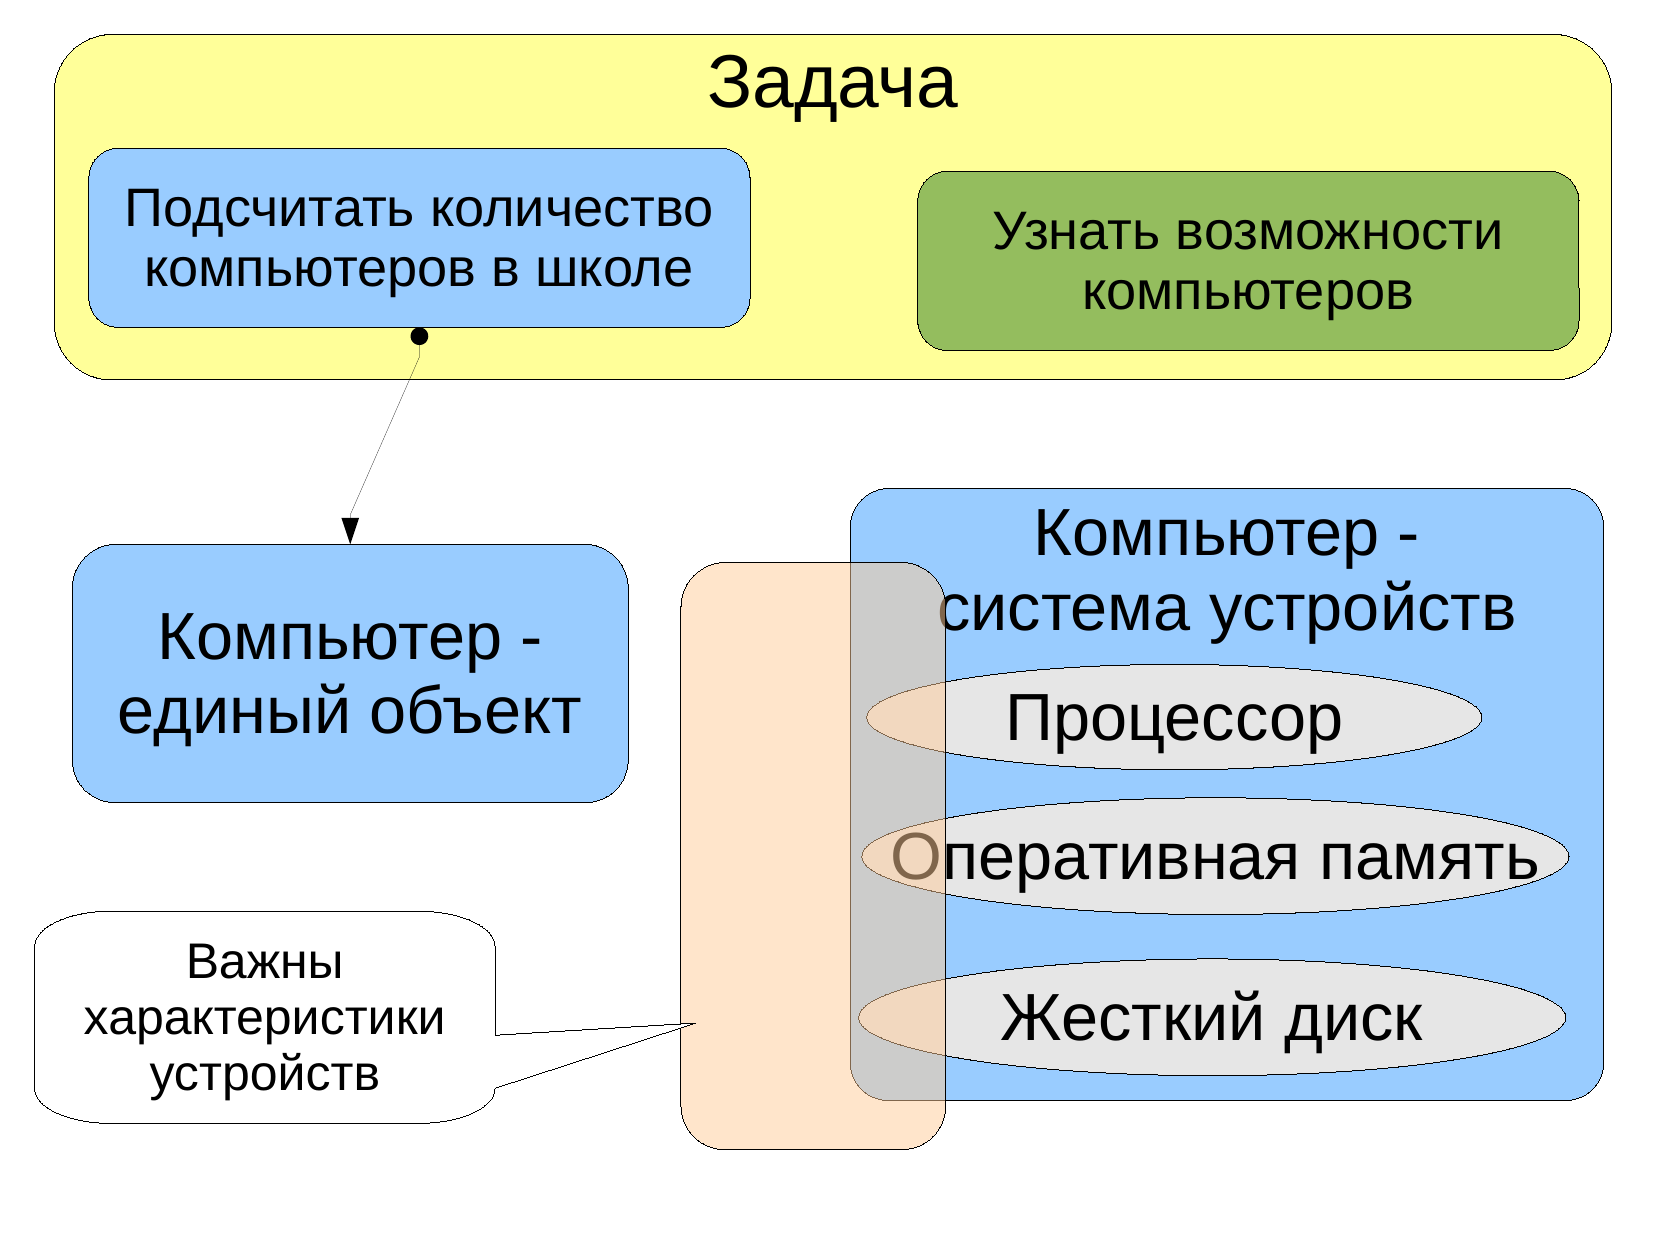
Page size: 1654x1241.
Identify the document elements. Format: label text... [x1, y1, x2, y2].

text_box Подсчитать количество компьютеров в школе [88, 148, 751, 328]
text_box Узнать возможности компьютеров [917, 171, 1580, 351]
text_box Важны характеристики устройств [34, 911, 696, 1124]
text_box Задача [54, 34, 1612, 380]
text_box Процессор [946, 664, 1482, 770]
text_box [680, 562, 946, 1150]
text_box Оперативная память [946, 797, 1570, 915]
text_box Жесткий диск [946, 958, 1566, 1076]
text_box Компьютер - система устройств [850, 488, 1604, 1101]
text_box Компьютер - единый объект [72, 544, 629, 803]
